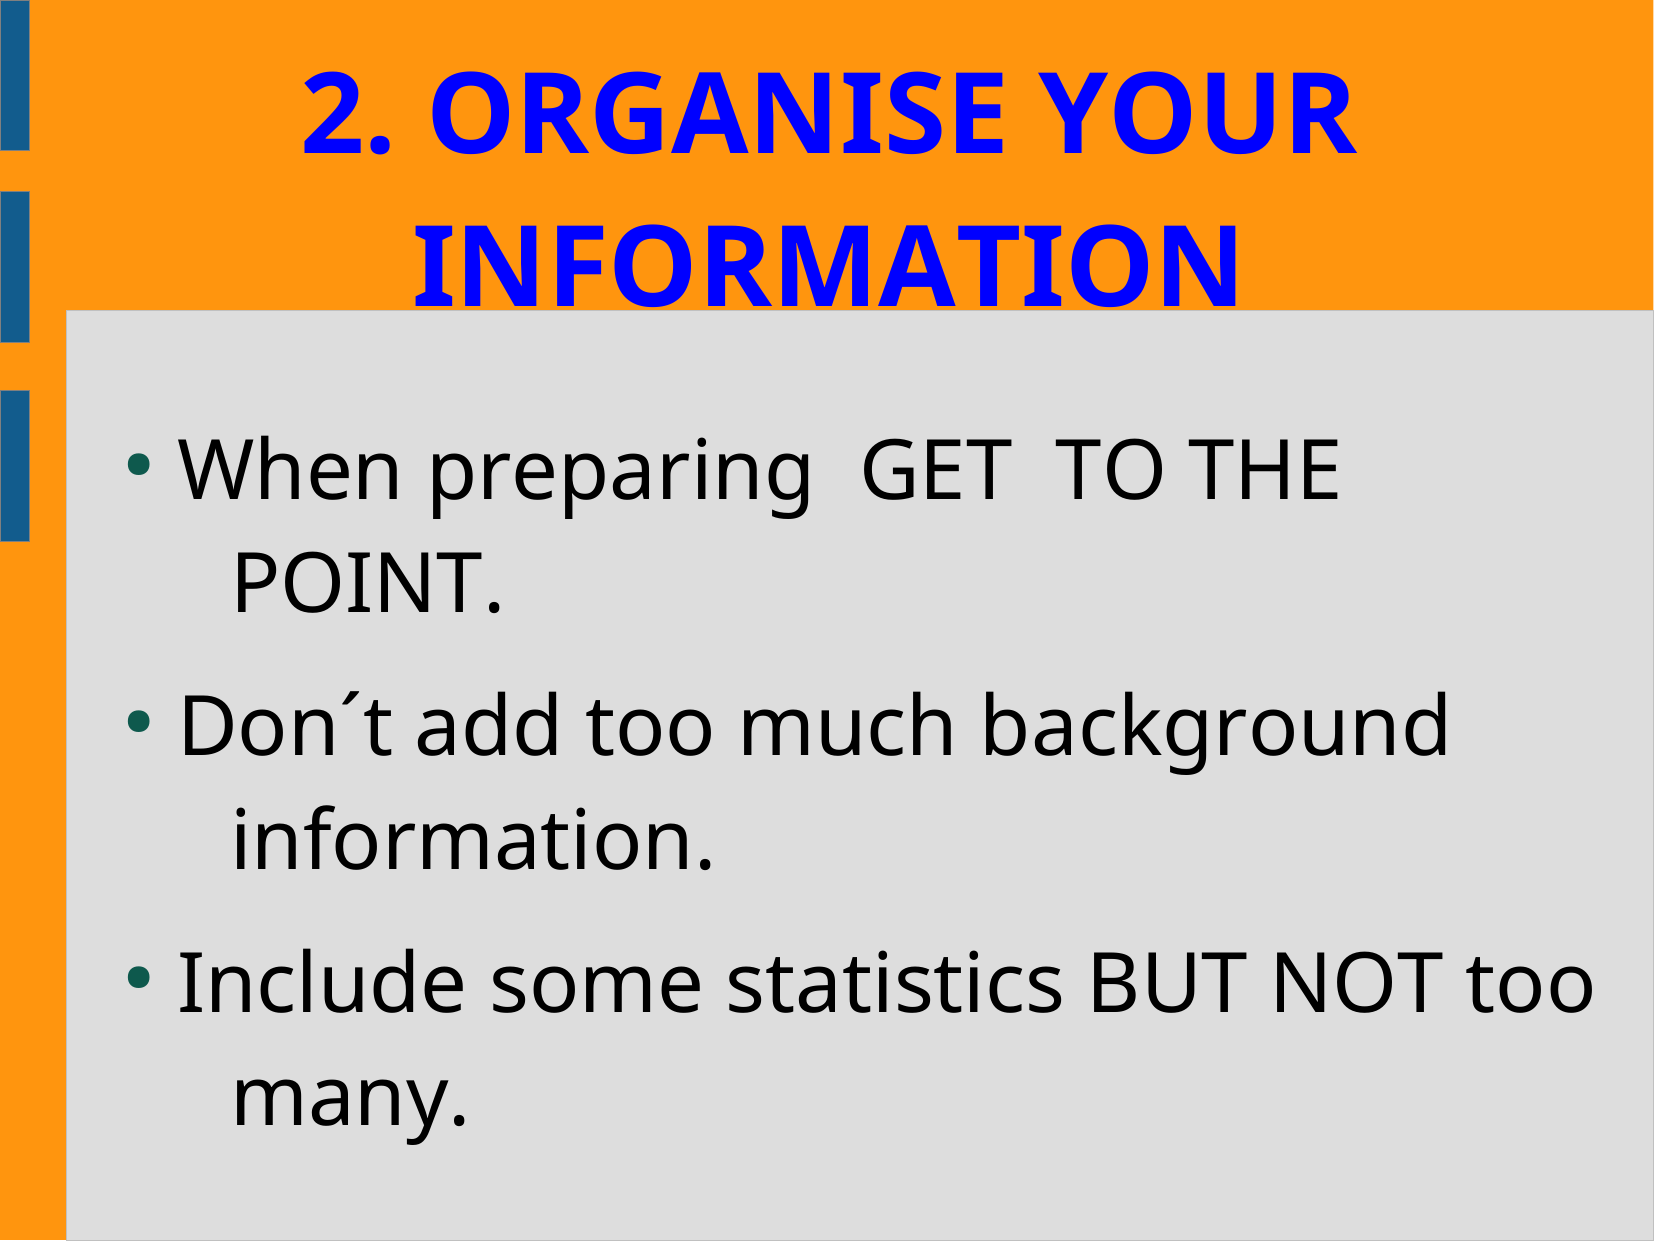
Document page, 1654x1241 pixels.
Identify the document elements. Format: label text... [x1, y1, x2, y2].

title 2. ORGANISE YOUR INFORMATION [123, 29, 1536, 324]
list When preparing GET TO THE POINT. Don´t add too much background information. Include some statistics BUT NOT too many. [88, 324, 1625, 1220]
